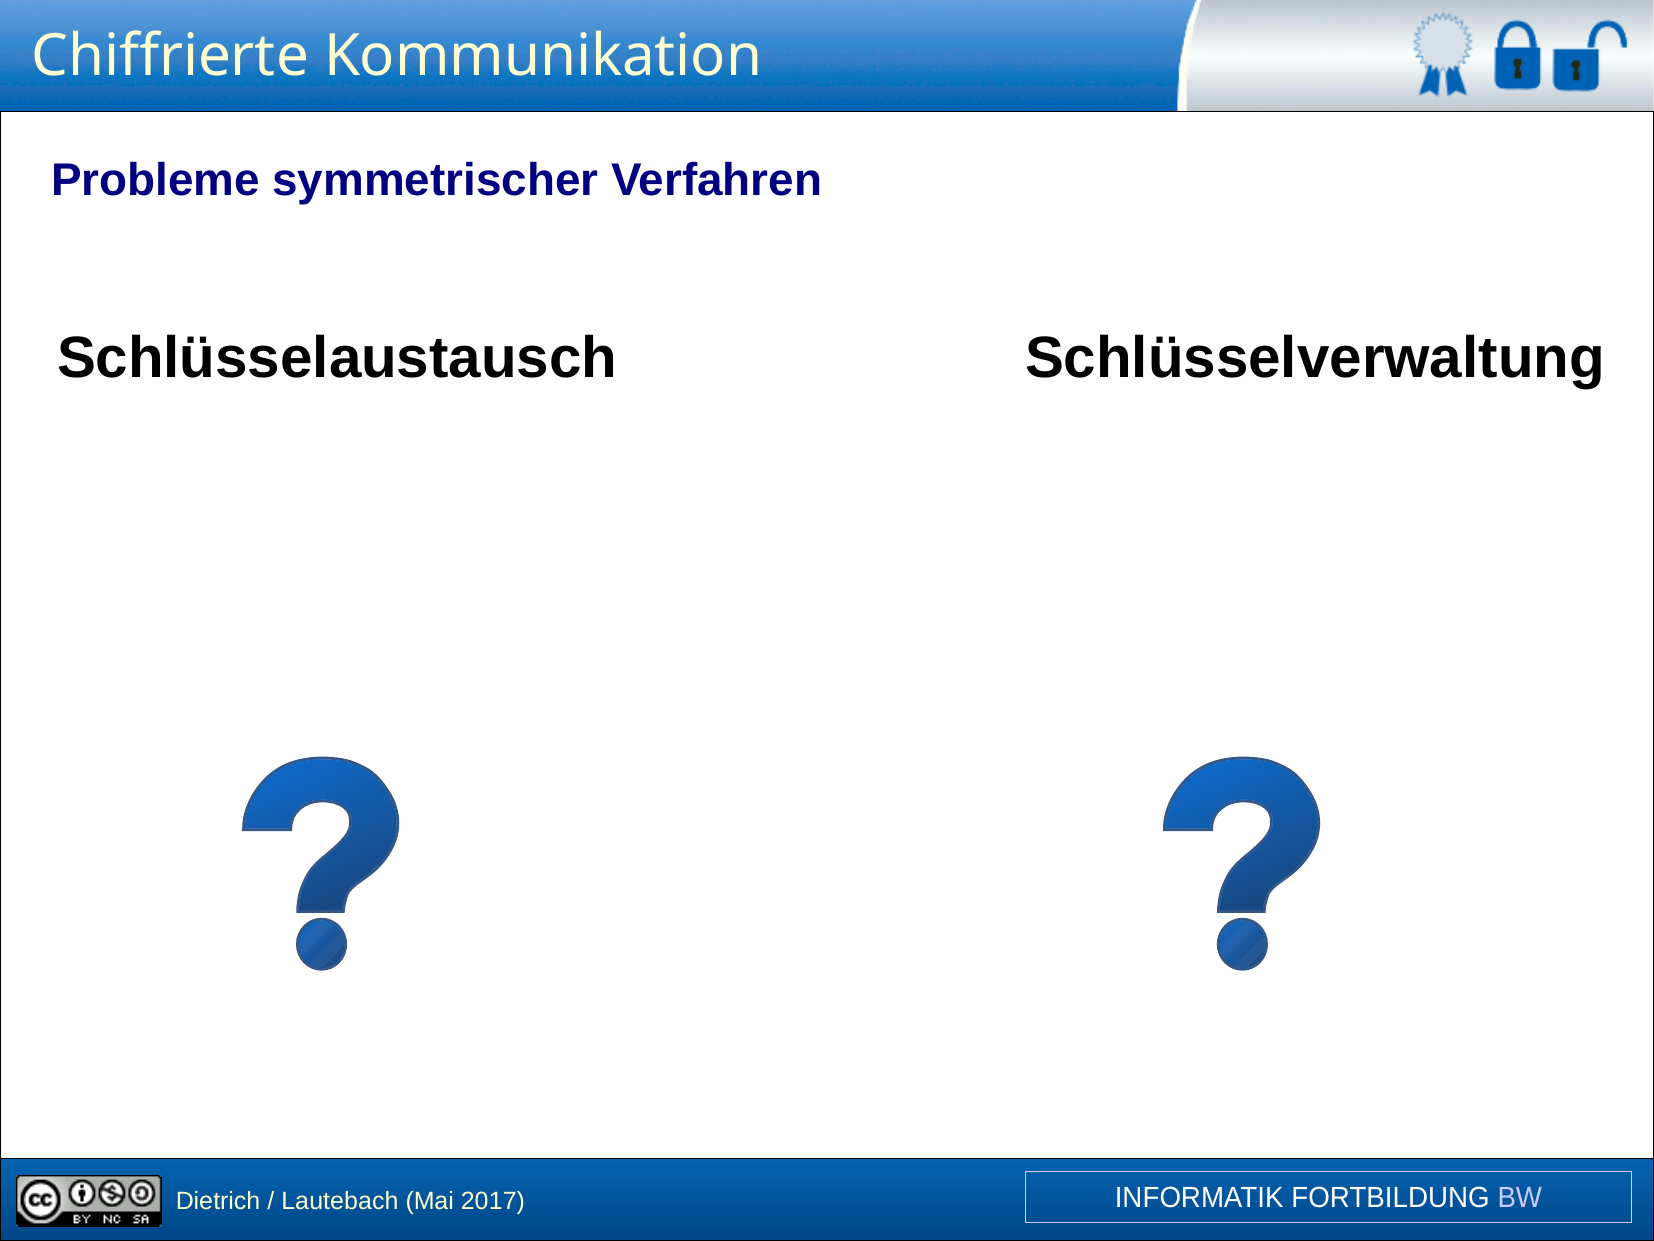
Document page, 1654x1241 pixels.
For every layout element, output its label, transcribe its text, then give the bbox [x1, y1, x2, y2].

picture [179, 716, 475, 1012]
title Chiffrierte Kommunikation [31, 14, 1151, 92]
list Schlüsselverwaltung [850, 325, 1606, 1045]
picture [1100, 716, 1396, 1012]
picture [16, 1175, 162, 1227]
picture [0, 0, 1654, 111]
list Schlüsselaustausch [57, 325, 813, 1045]
text_box Probleme symmetrischer Verfahren [36, 146, 1617, 214]
